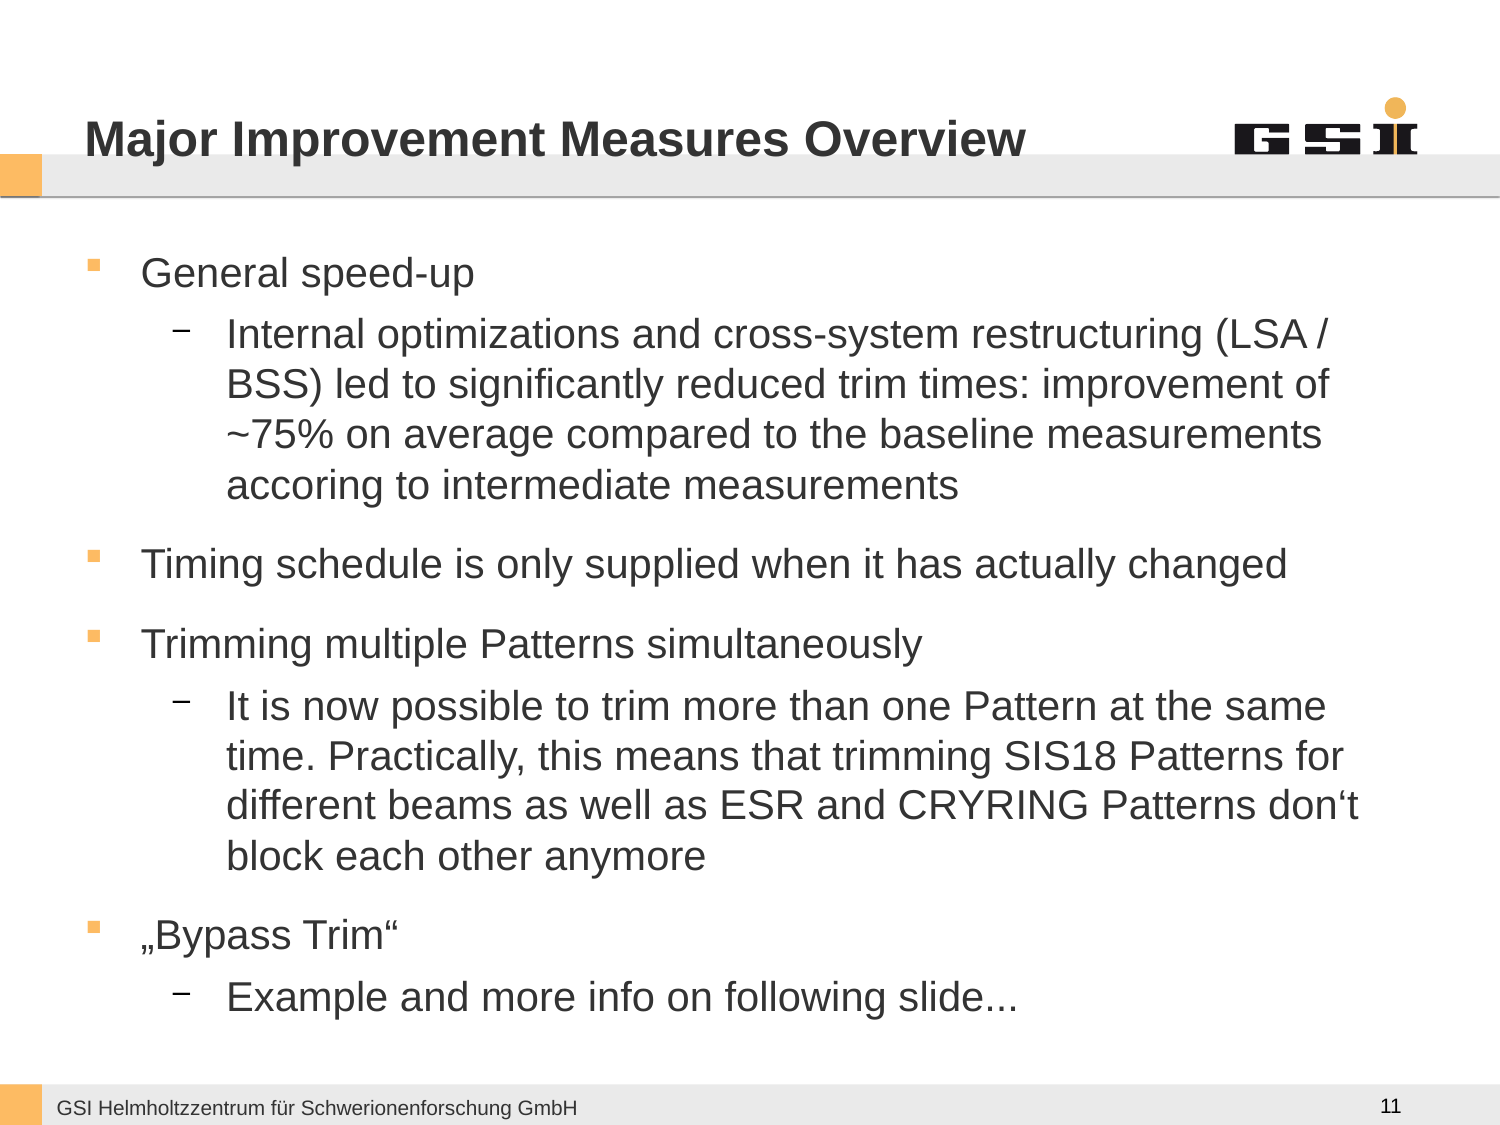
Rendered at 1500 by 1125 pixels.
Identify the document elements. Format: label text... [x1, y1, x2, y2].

title Major Improvement Measures Overview [69, 44, 1192, 174]
list General speed-up Internal optimizations and cross-system restructuring (LSA / BSS) led to significantly reduced trim times: improvement of ~75% on average compared to the baseline measurements accoring to intermediate measurements Timing schedule is only supplied when it has actually changed Trimming multiple Patterns simultaneously It is now possible to trim more than one Pattern at the same time. Practically, this means that trimming SIS18 Patterns for different beams as well as ESR and CRYRING Patterns don‘t block each other anymore „Bypass Trim“ Example and more info on following slide... [69, 237, 1417, 1043]
picture [1233, 95, 1419, 154]
